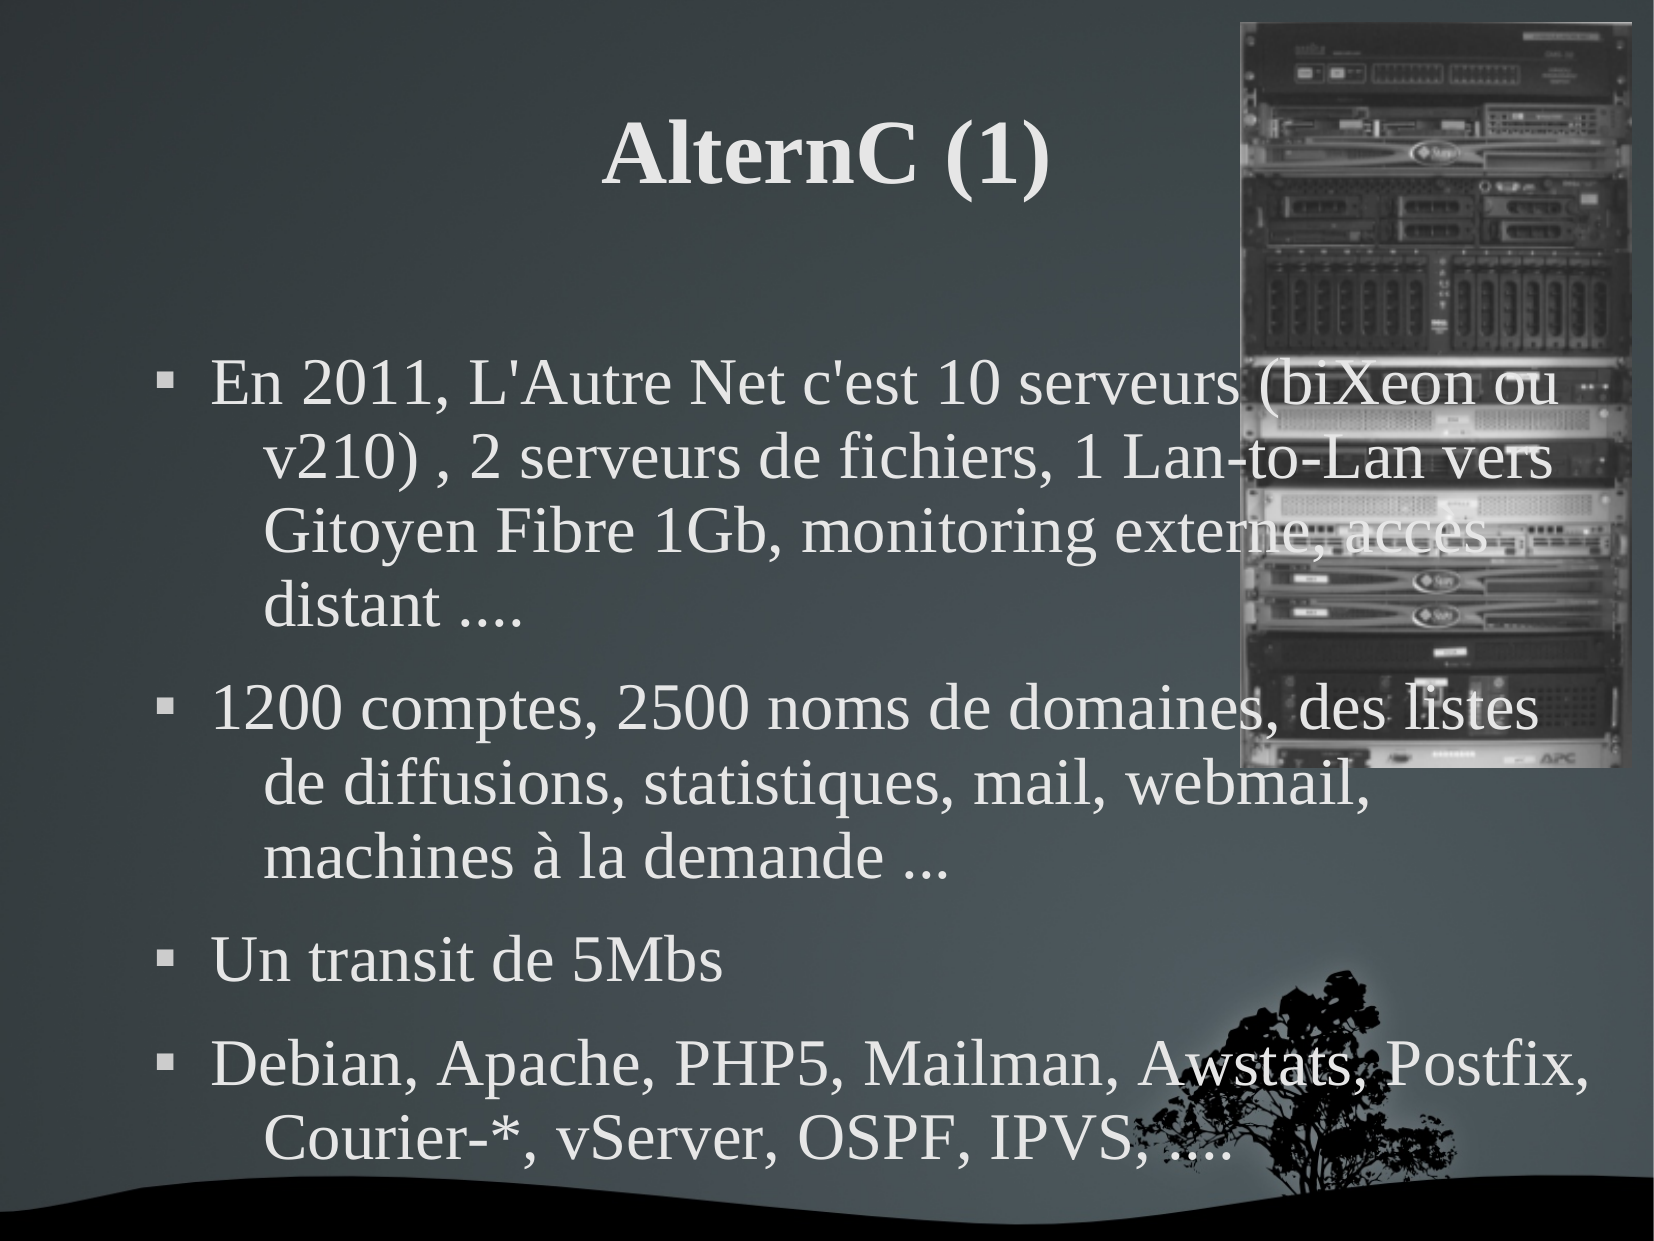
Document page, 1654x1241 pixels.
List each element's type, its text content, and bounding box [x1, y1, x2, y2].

title AlternC (1) [82, 49, 1240, 257]
picture [0, 0, 1654, 1241]
list En 2011, L'Autre Net c'est 10 serveurs (biXeon ou v210) , 2 serveurs de fichiers, 1 Lan-to-Lan vers Gitoyen Fibre 1Gb, monitoring externe, accès distant .... 1200 comptes, 2500 noms de domaines, des listes de diffusions, statistiques, mail, webmail, machines à la demande ... Un transit de 5Mbs Debian, Apache, PHP5, Mailman, Awstats, Postfix, Courier-*, vServer, OSPF, IPVS, .... [121, 344, 1595, 1241]
